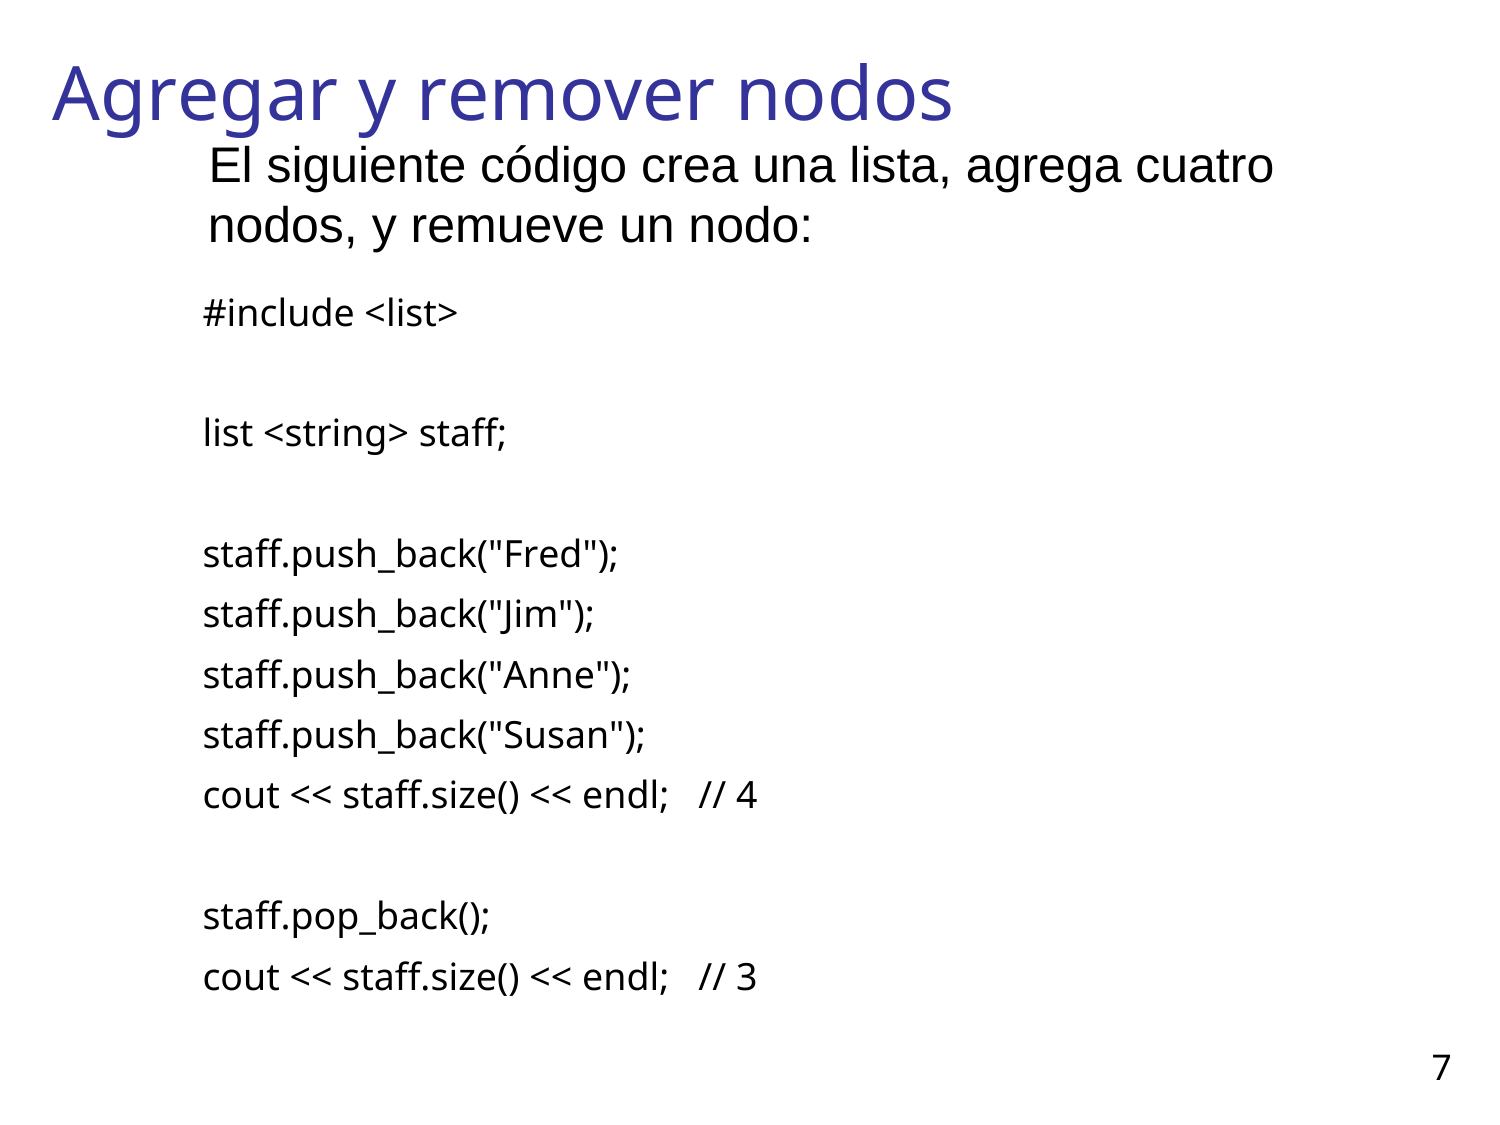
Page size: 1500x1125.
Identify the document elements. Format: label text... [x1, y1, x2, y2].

text_box El siguiente código crea una lista, agrega cuatro nodos, y remueve un nodo: [174, 150, 1413, 261]
list #include <list> list <string> staff; staff.push_back("Fred"); staff.push_back("Jim"); staff.push_back("Anne"); staff.push_back("Susan"); cout << staff.size() << endl; // 4 staff.pop_back(); cout << staff.size() << endl; // 3 [187, 278, 1462, 1012]
title Agregar y remover nodos [37, 4, 1466, 150]
